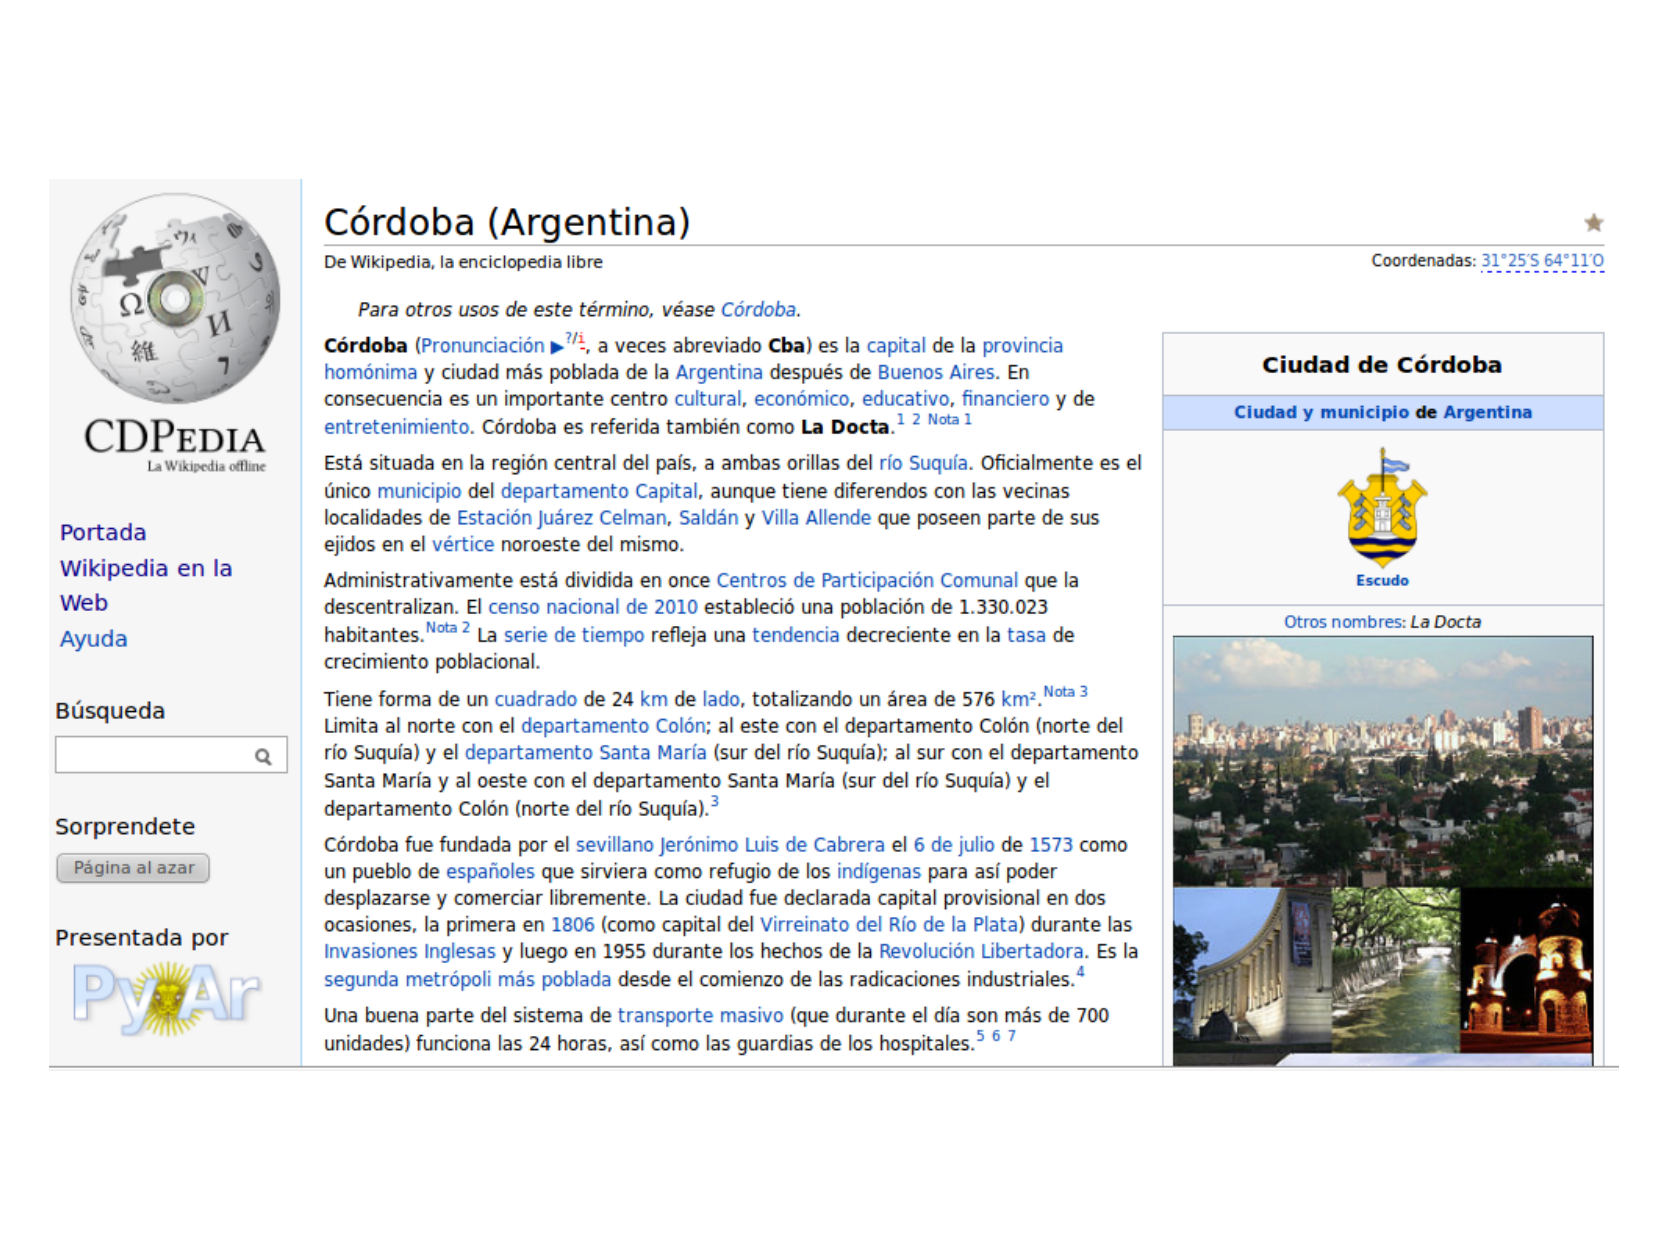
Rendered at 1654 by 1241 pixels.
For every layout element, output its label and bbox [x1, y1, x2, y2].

picture [49, 179, 1619, 1071]
